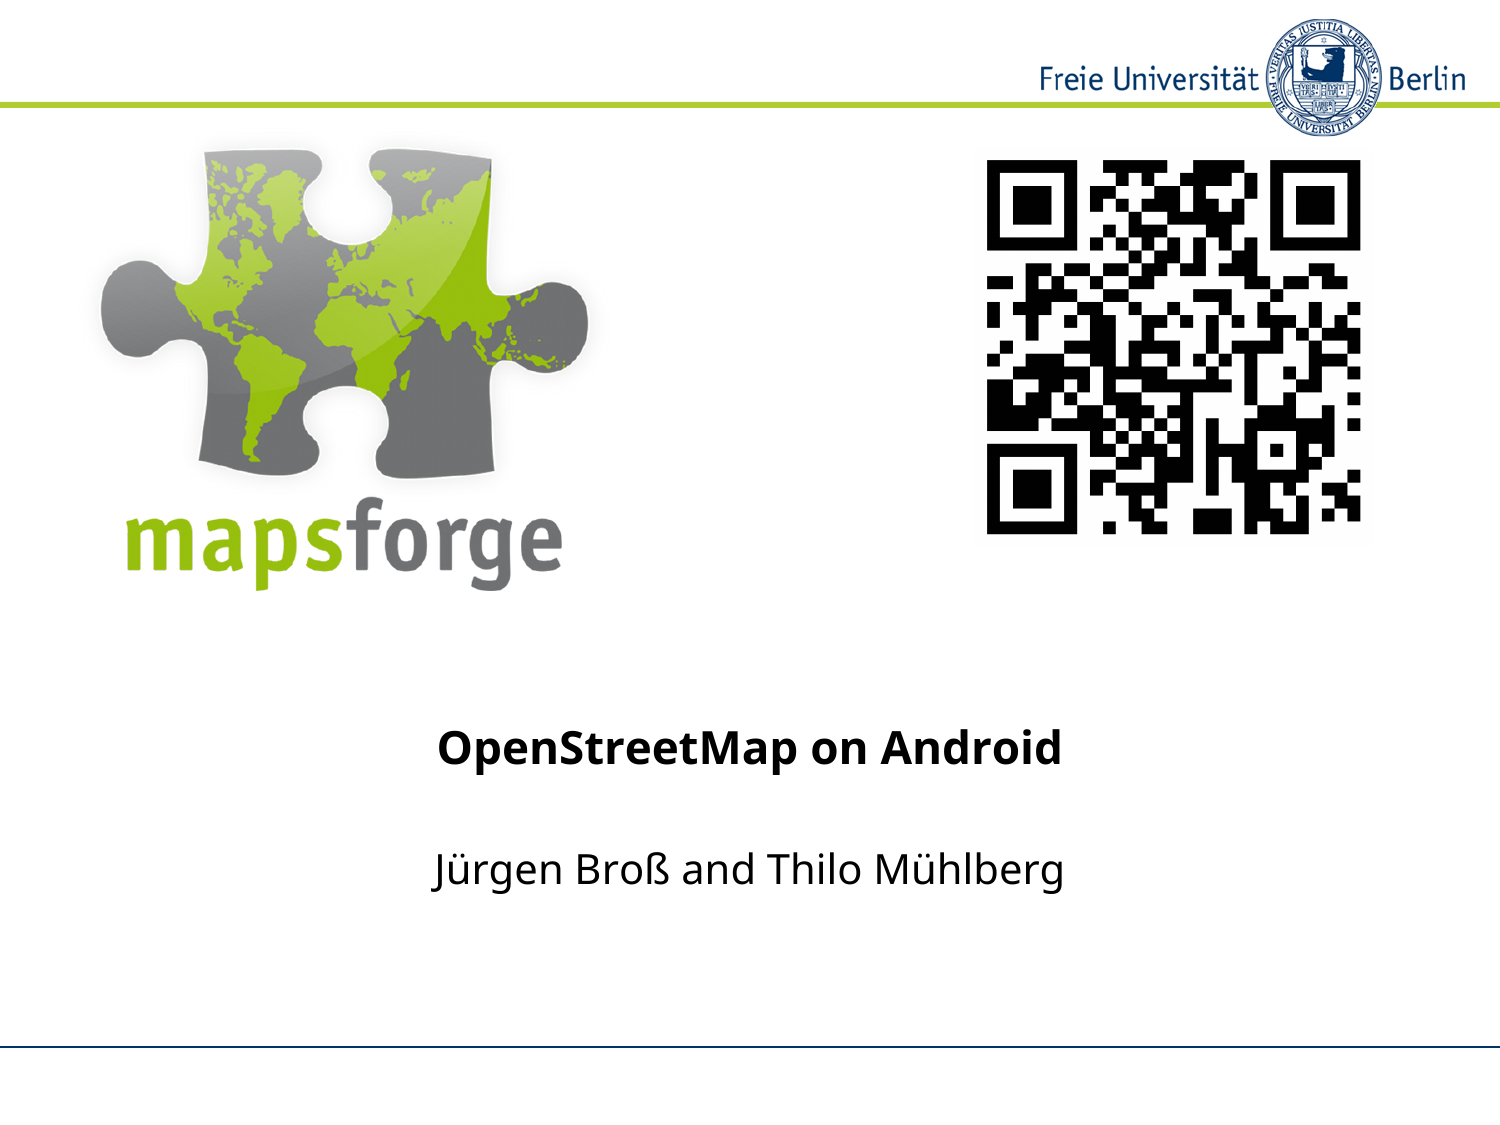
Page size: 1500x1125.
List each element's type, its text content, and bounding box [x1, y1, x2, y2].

picture [974, 147, 1373, 547]
picture [78, 126, 611, 591]
title OpenStreetMap on Android Jürgen Broß and Thilo Mühlberg [191, 725, 1309, 888]
picture [1033, 19, 1470, 137]
